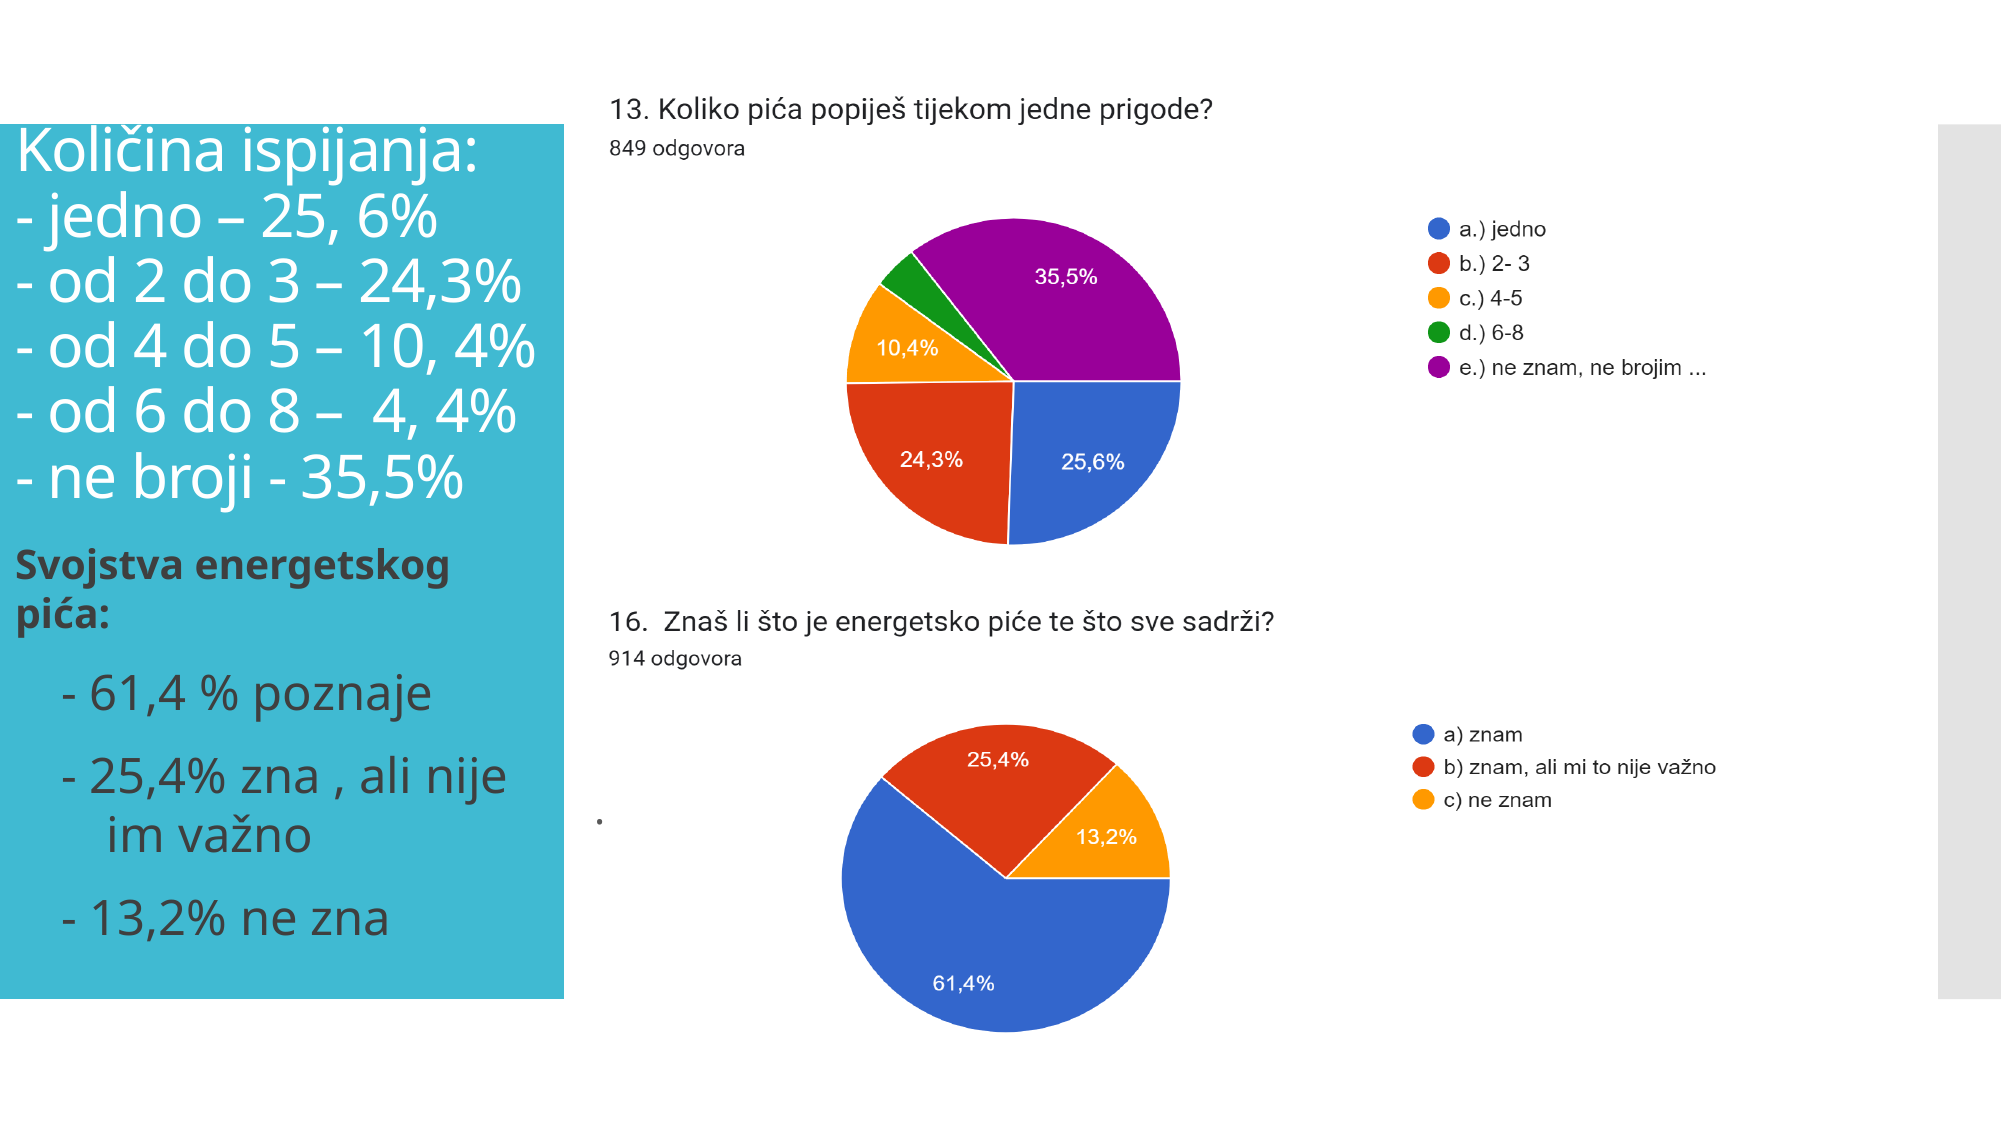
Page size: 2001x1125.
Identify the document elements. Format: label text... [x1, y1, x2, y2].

list . [579, 607, 1905, 1091]
list Svojstva energetskog pića: - 61,4 % poznaje - 25,4% zna , ali nije im važno - 13,2% ne zna [0, 531, 564, 955]
picture [564, 47, 1929, 1091]
title Količina ispijanja: - jedno – 25, 6% - od 2 do 3 – 24,3% - od 4 do 5 – 10, 4% - od 6 do 8 – 4, 4% - ne broji - 35,5% [0, 91, 564, 531]
